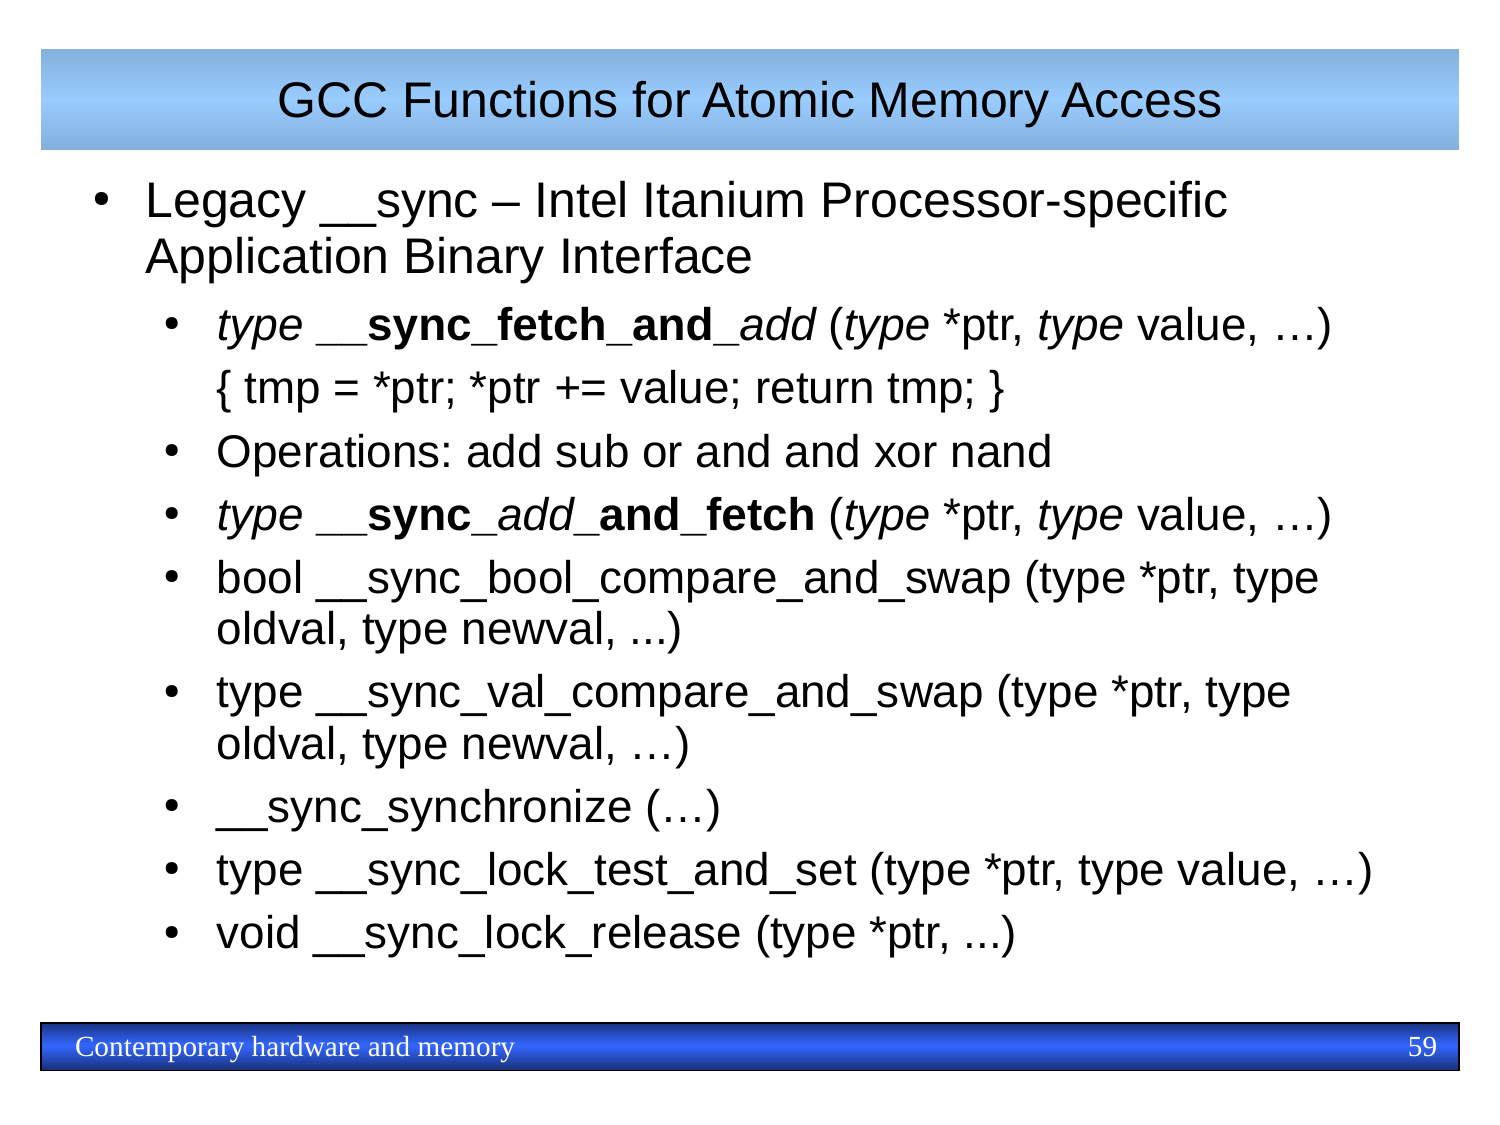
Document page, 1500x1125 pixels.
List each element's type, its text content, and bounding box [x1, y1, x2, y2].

list Legacy __sync – Intel Itanium Processor-specific Application Binary Interface type __sync_fetch_and_add (type *ptr, type value, …) { tmp = *ptr; *ptr += value; return tmp; } Operations: add sub or and and xor nand type __sync_add_and_fetch (type *ptr, type value, …) bool __sync_bool_compare_and_swap (type *ptr, type oldval, type newval, ...) type __sync_val_compare_and_swap (type *ptr, type oldval, type newval, …) __sync_synchronize (…) type __sync_lock_test_and_set (type *ptr, type value, …) void __sync_lock_release (type *ptr, ...) [75, 172, 1426, 1013]
title GCC Functions for Atomic Memory Access [41, 49, 1459, 150]
